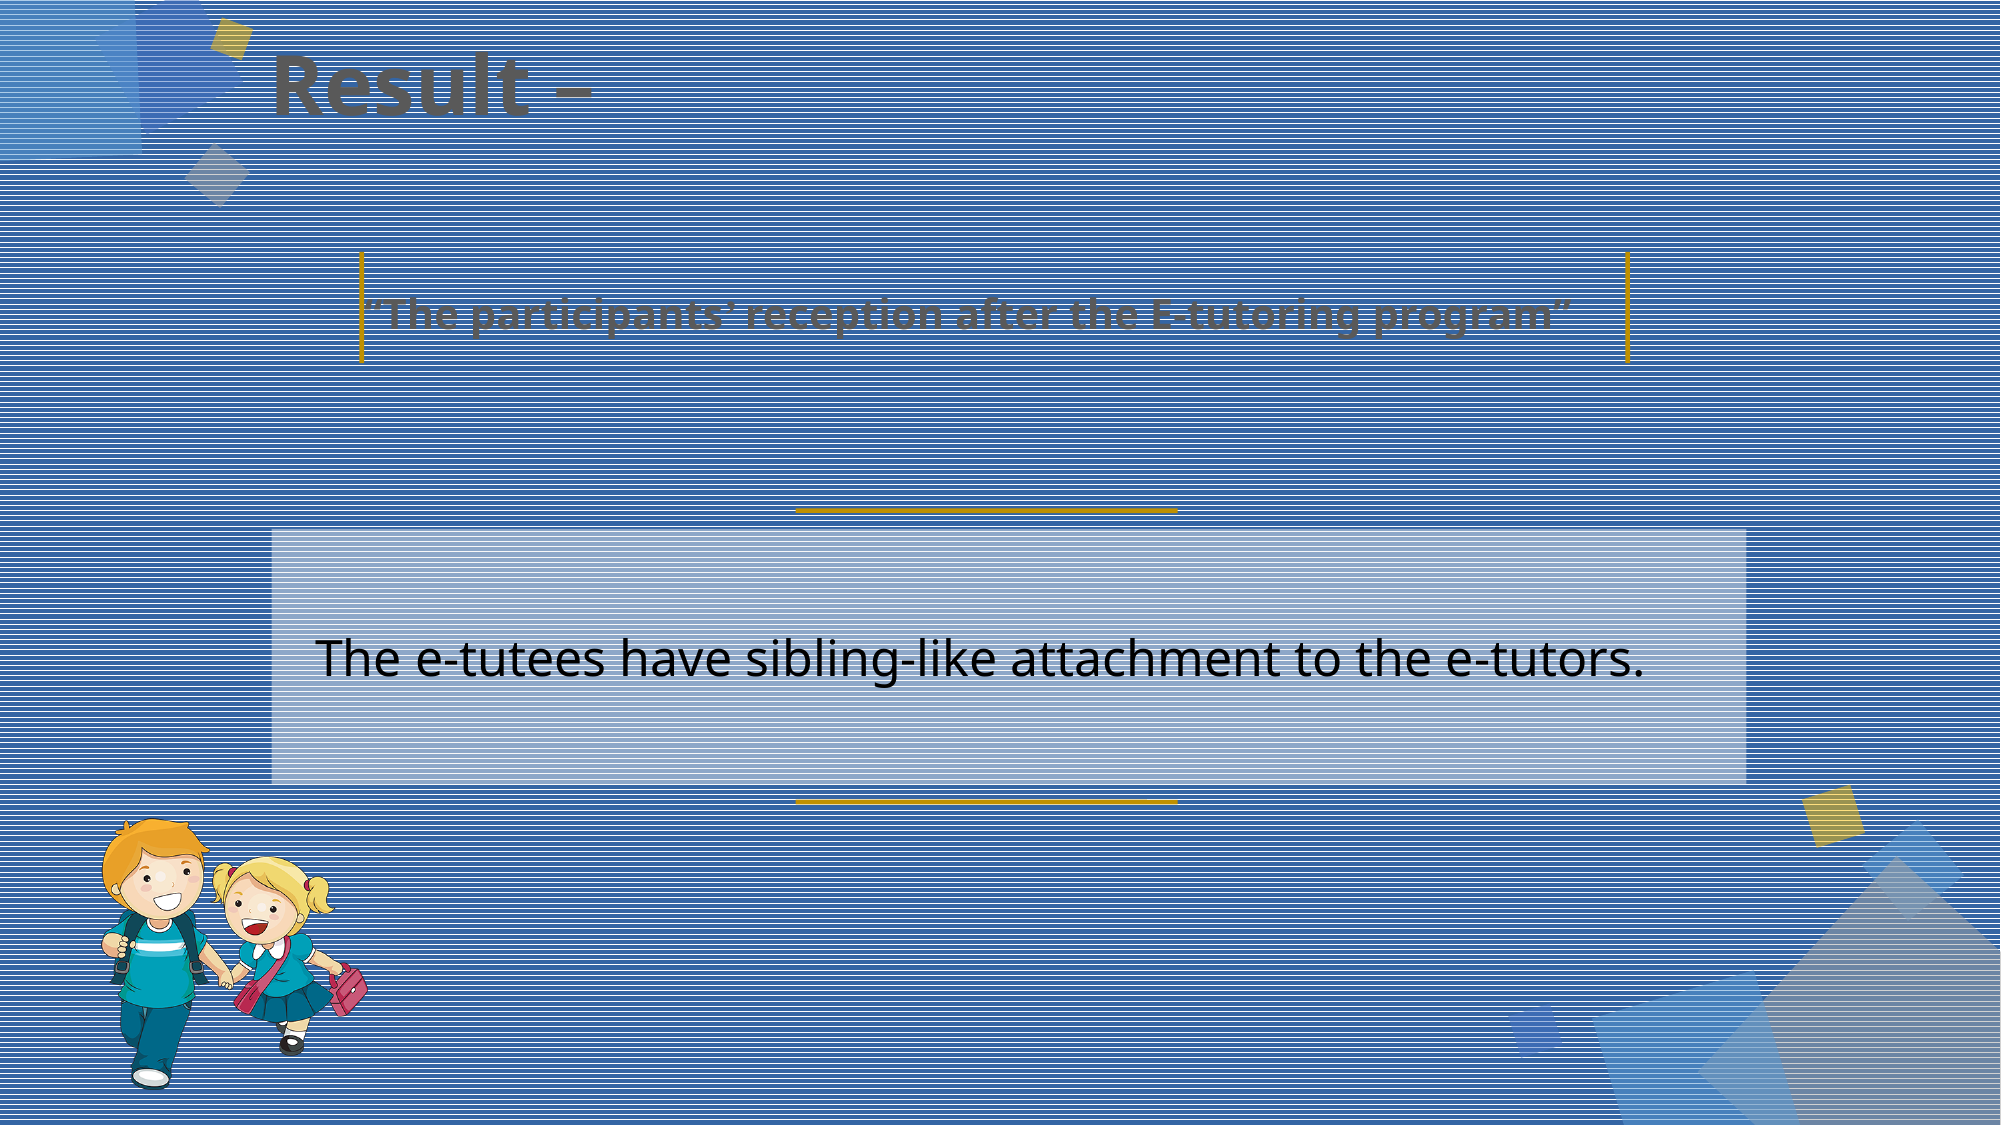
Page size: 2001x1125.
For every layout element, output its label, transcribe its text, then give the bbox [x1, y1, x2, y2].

text_box [271, 528, 1747, 785]
list Result – [254, 12, 1893, 165]
picture [101, 818, 368, 1090]
text_box “The participants’ reception after the E-tutoring program” [349, 239, 2000, 392]
text_box The e-tutees have sibling-like attachment to the e-tutors. [300, 618, 1719, 694]
